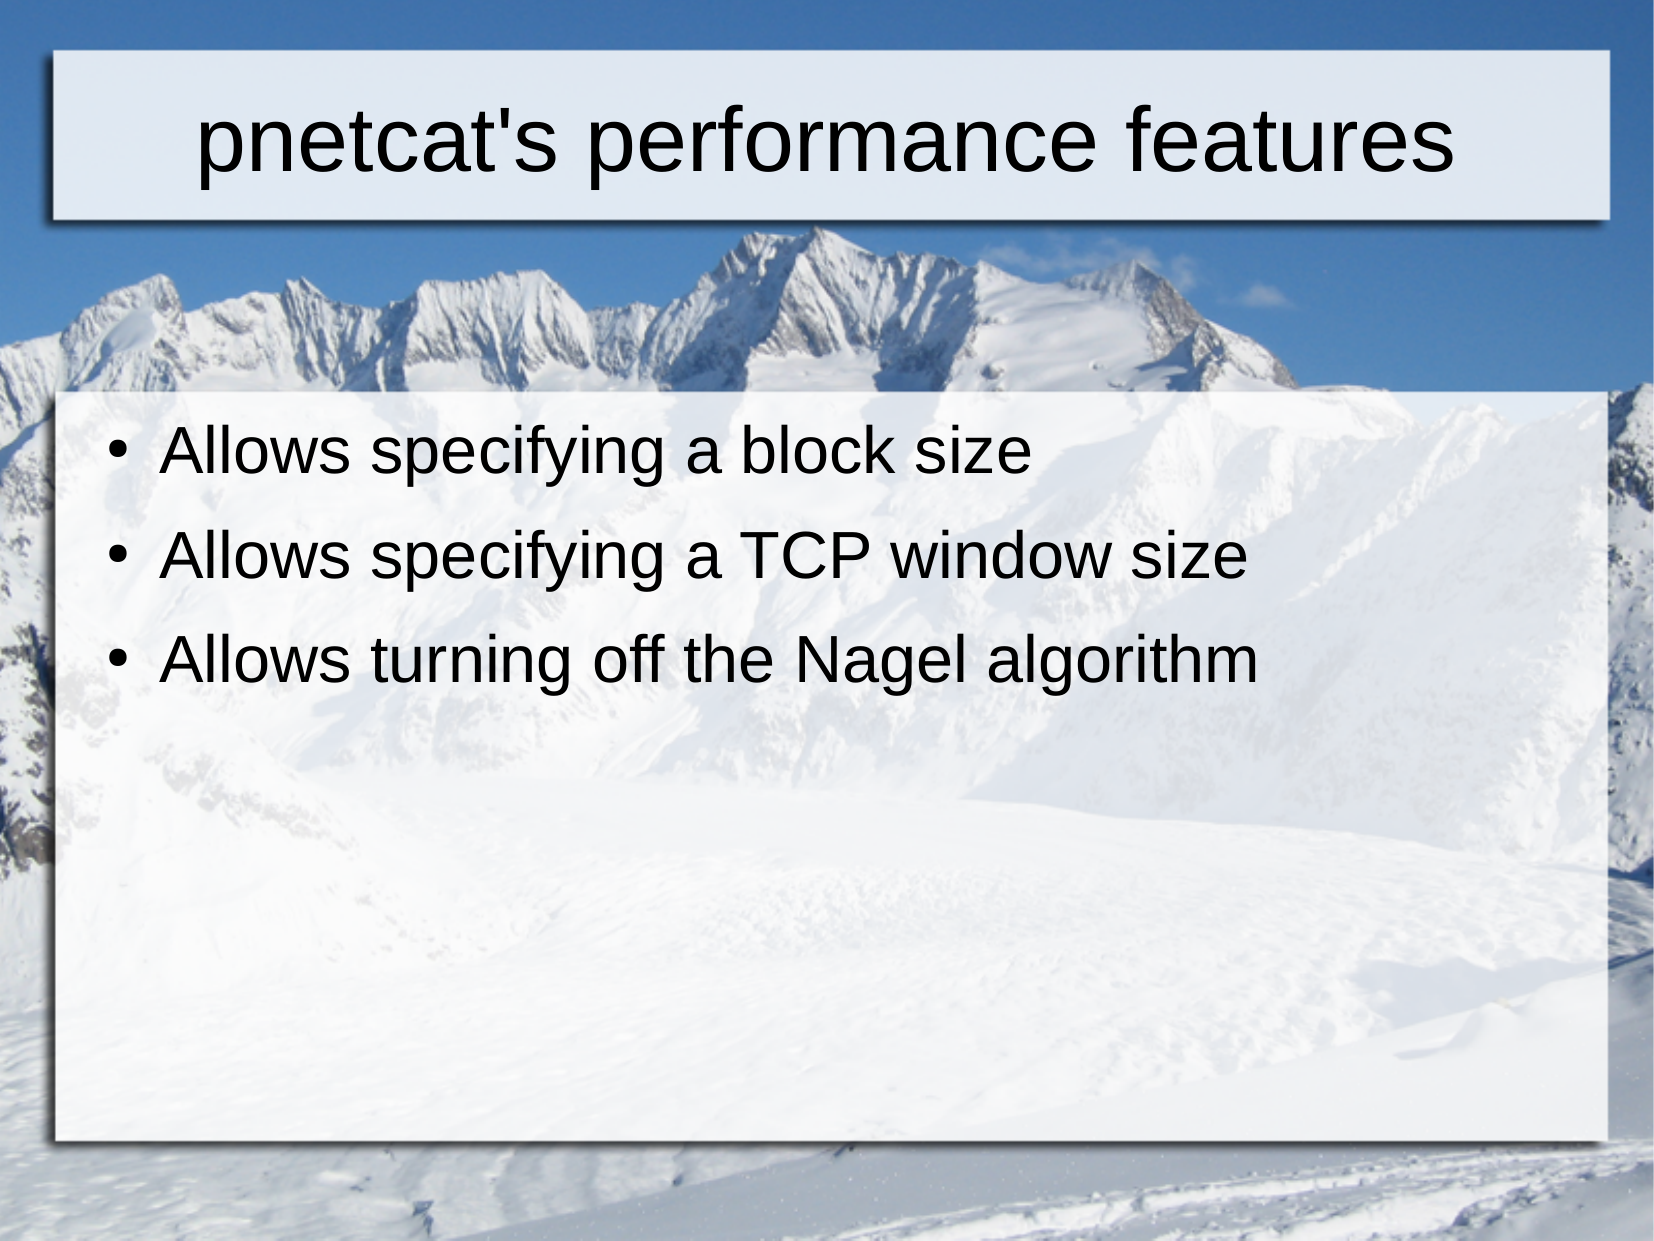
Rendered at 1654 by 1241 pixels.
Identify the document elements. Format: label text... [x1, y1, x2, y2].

title pnetcat's performance features [59, 68, 1595, 212]
list Allows specifying a block size Allows specifying a TCP window size Allows turning off the Nagel algorithm [88, 413, 1571, 1218]
picture [0, 0, 1654, 1241]
